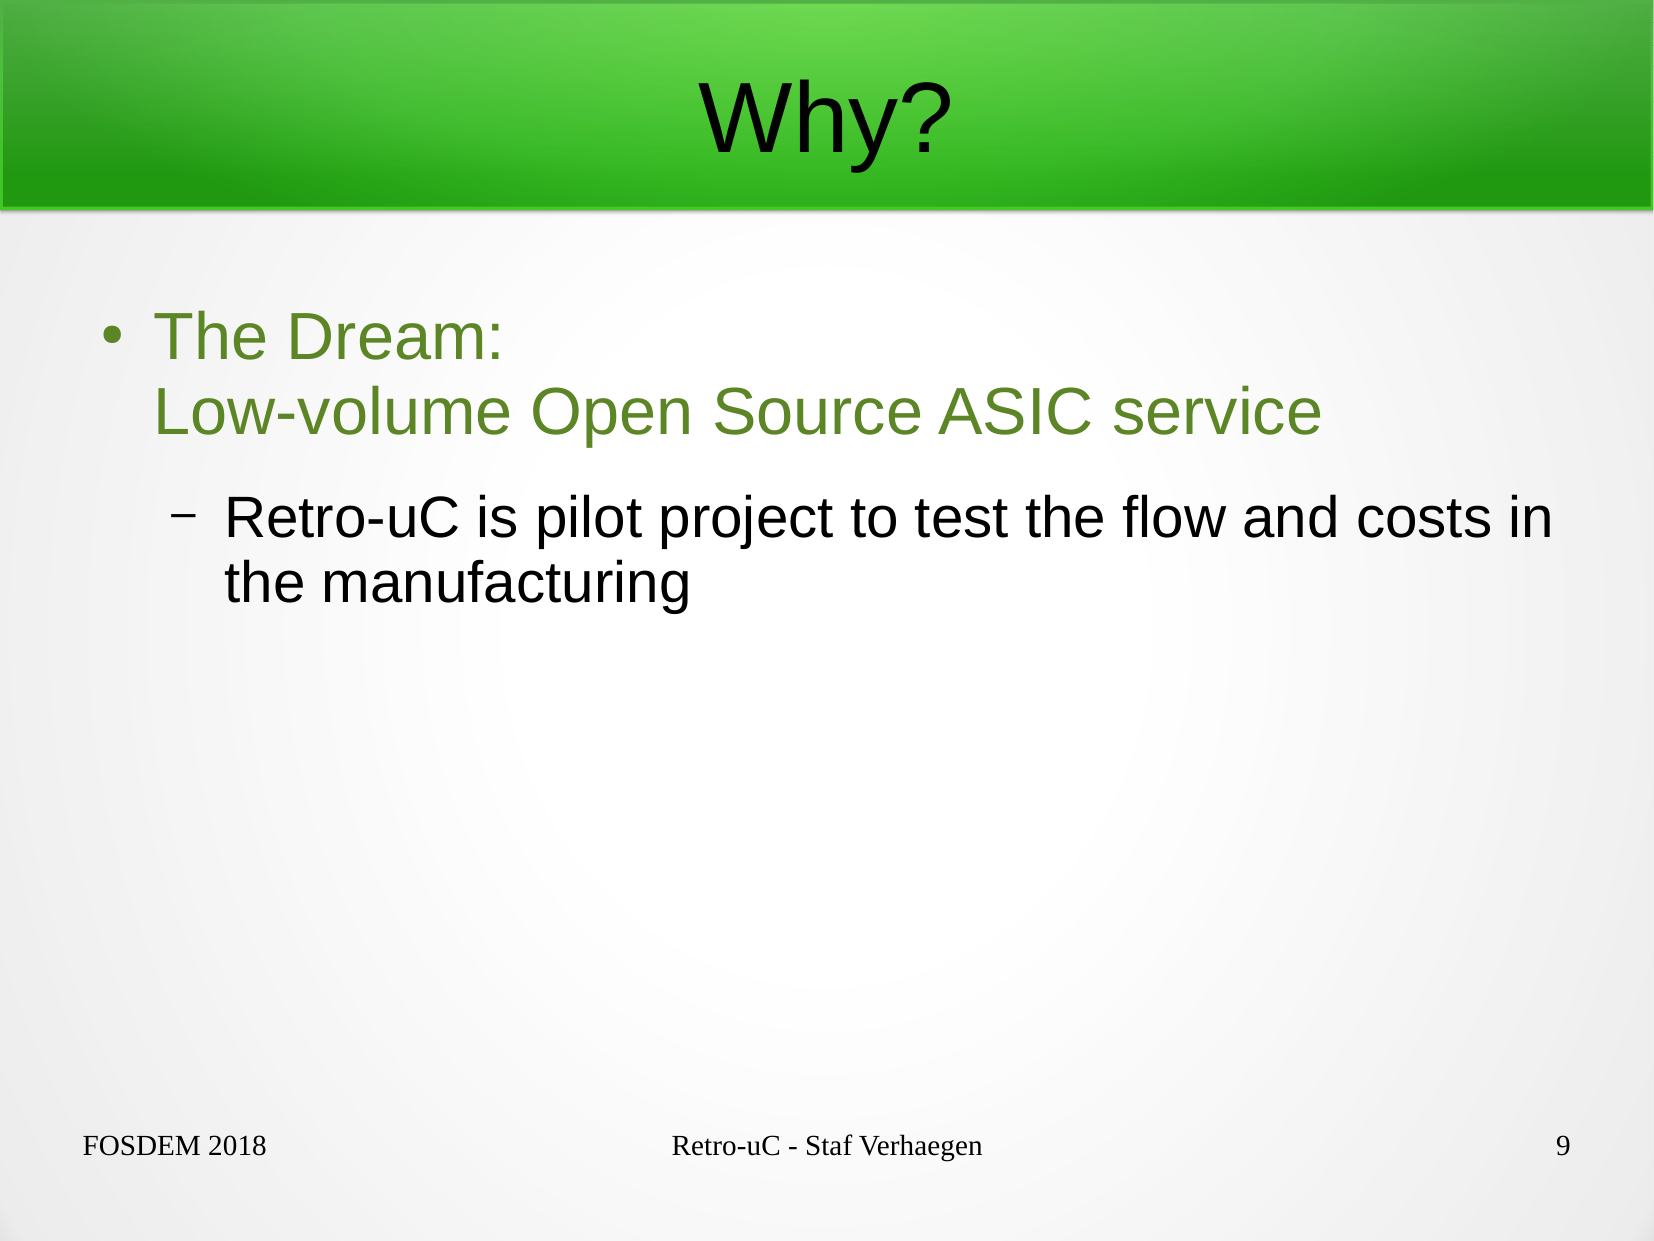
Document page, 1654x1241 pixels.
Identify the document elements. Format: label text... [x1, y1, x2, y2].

list The Dream: Low-volume Open Source ASIC service Retro-uC is pilot project to test the flow and costs in the manufacturing [82, 299, 1571, 1193]
title Why? [82, 47, 1571, 189]
